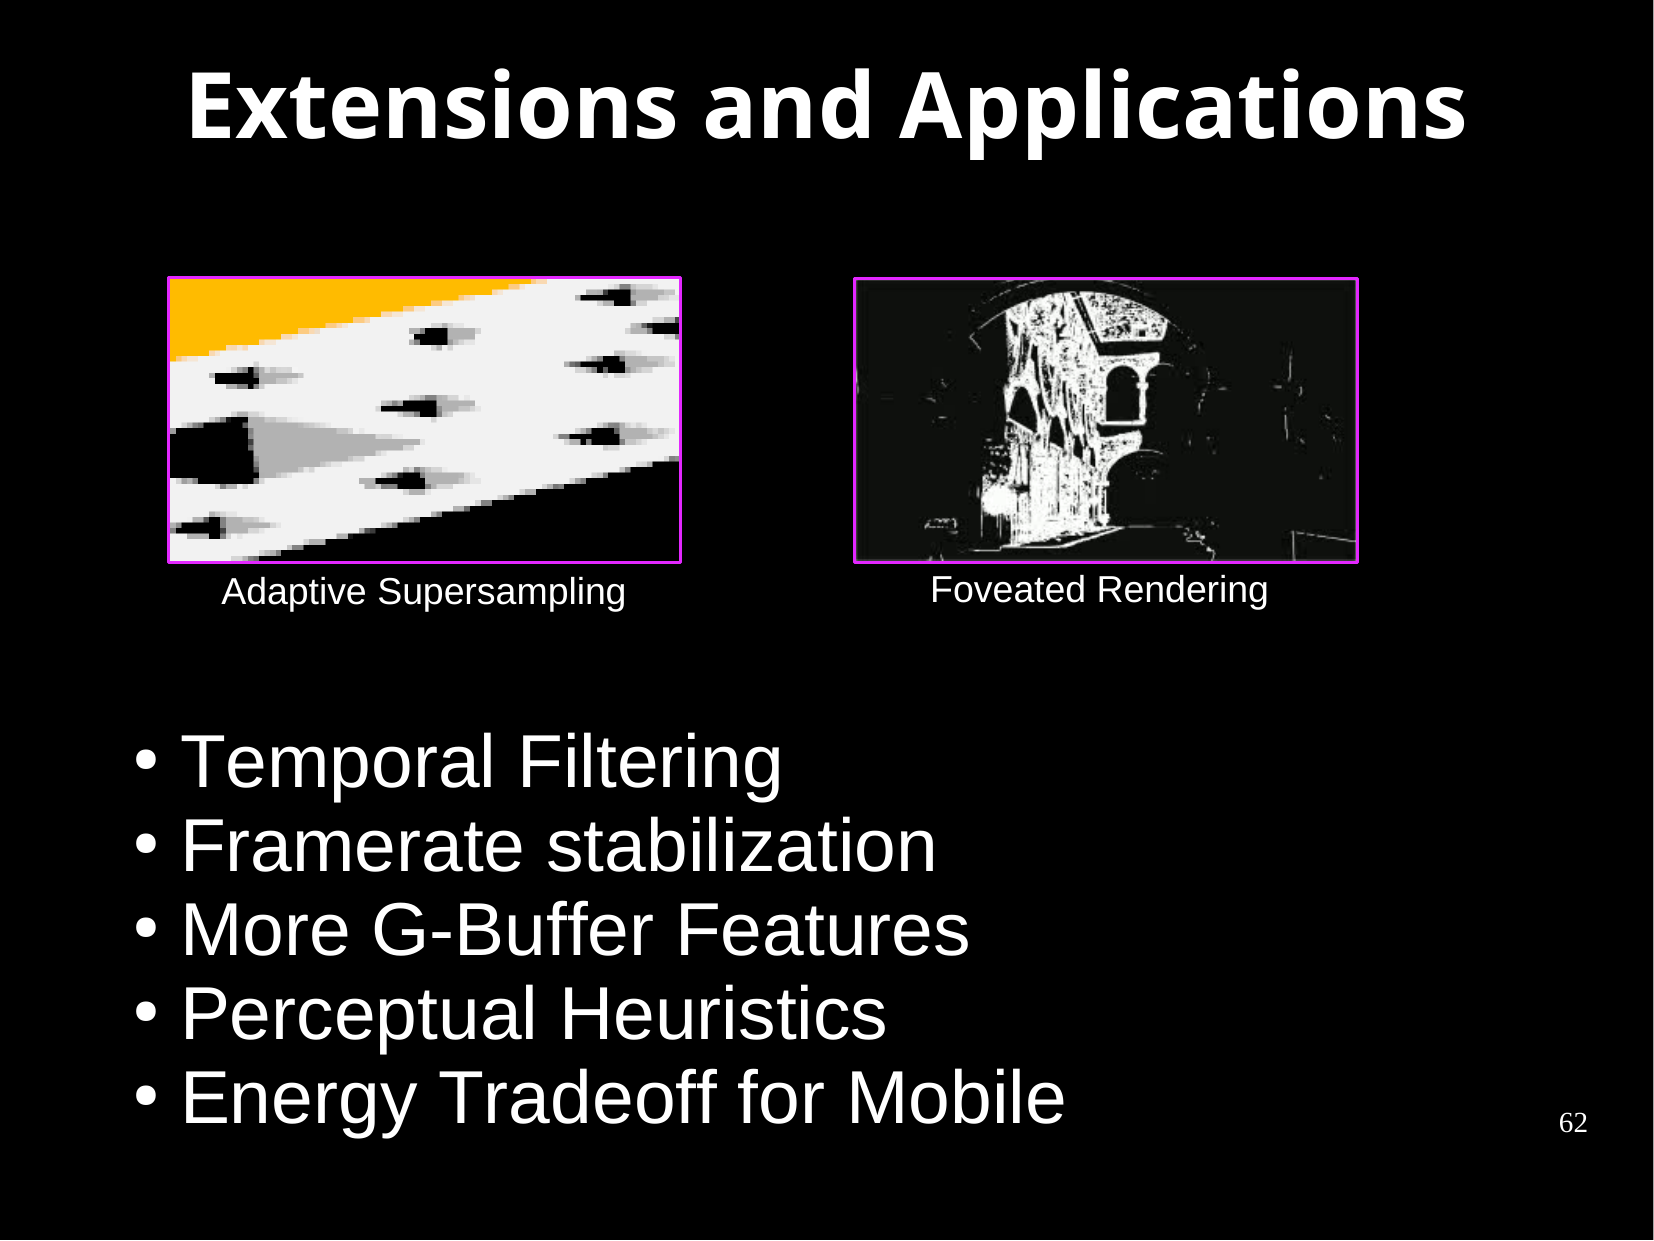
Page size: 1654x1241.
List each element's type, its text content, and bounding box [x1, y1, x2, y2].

subtitle Temporal Filtering Framerate stabilization More G-Buffer Features Perceptual Heuristics Energy Tradeoff for Mobile [132, 639, 1631, 1221]
picture [856, 279, 1357, 562]
picture [170, 278, 680, 562]
title Extensions and Applications [0, 0, 1654, 207]
text_box Adaptive Supersampling [206, 564, 650, 621]
text_box Foveated Rendering [915, 564, 1329, 618]
